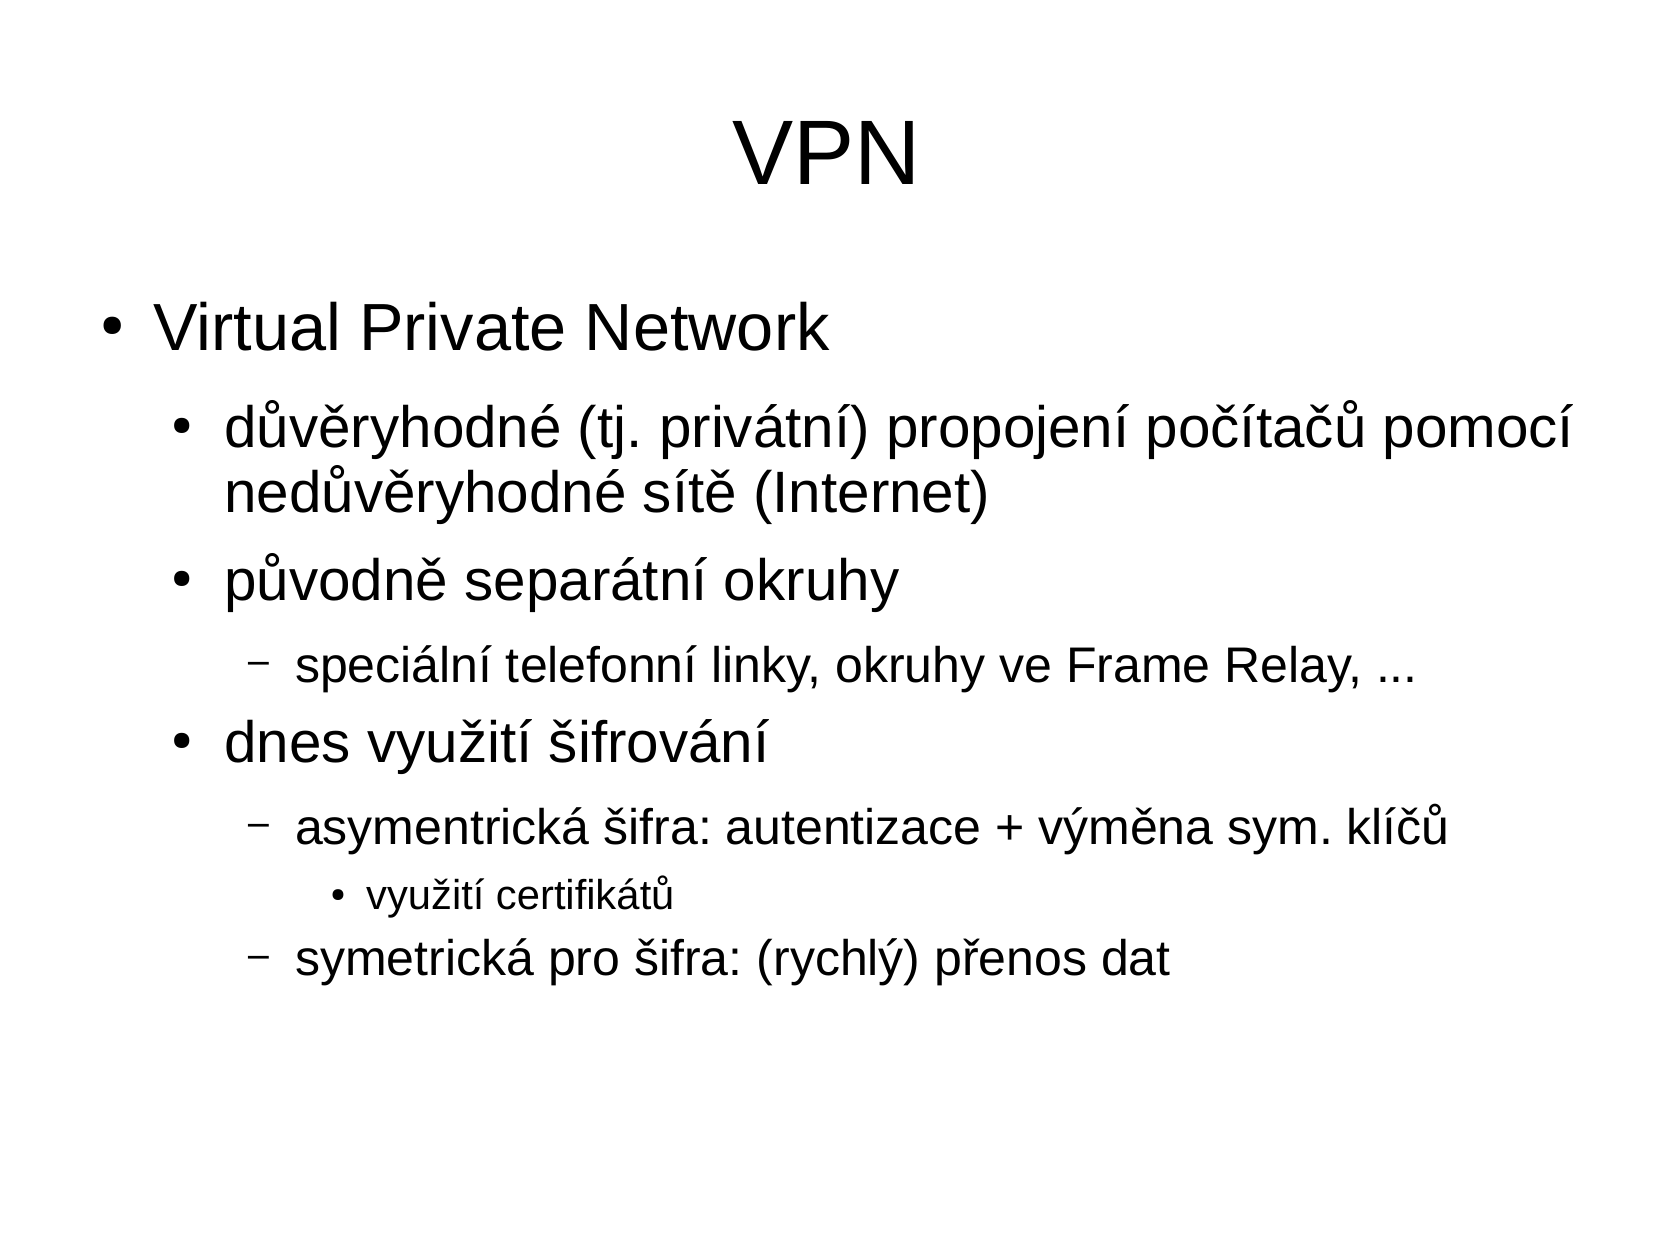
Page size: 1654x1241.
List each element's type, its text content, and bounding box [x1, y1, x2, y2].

title VPN [82, 49, 1571, 257]
list Virtual Private Network důvěryhodné (tj. privátní) propojení počítačů pomocí nedůvěryhodné sítě (Internet) původně separátní okruhy speciální telefonní linky, okruhy ve Frame Relay, ... dnes využití šifrování asymentrická šifra: autentizace + výměna sym. klíčů využití certifikátů symetrická pro šifra: (rychlý) přenos dat [82, 290, 1595, 1109]
